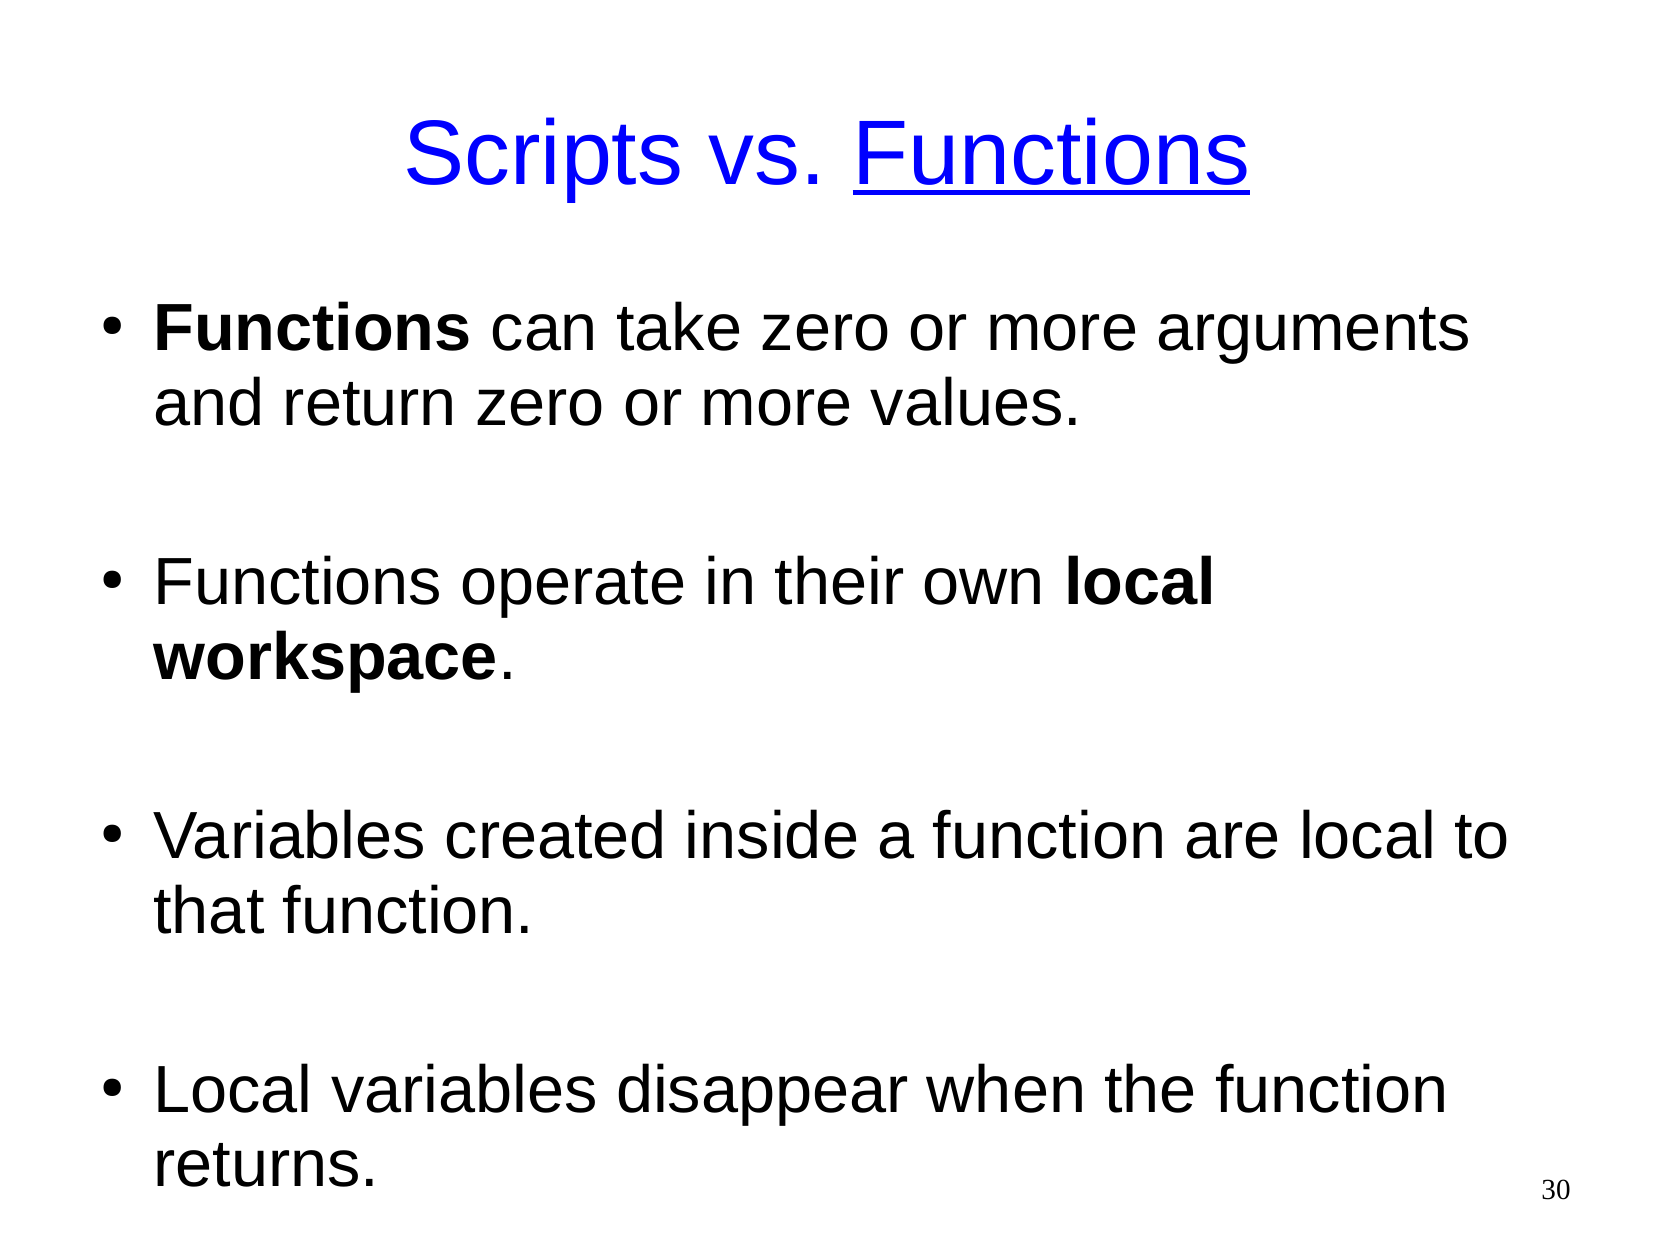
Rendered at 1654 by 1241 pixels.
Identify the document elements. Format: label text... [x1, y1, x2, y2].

list Functions can take zero or more arguments and return zero or more values. Functions operate in their own local workspace. Variables created inside a function are local to that function. Local variables disappear when the function returns. [82, 290, 1571, 1202]
title Scripts vs. Functions [82, 49, 1571, 257]
